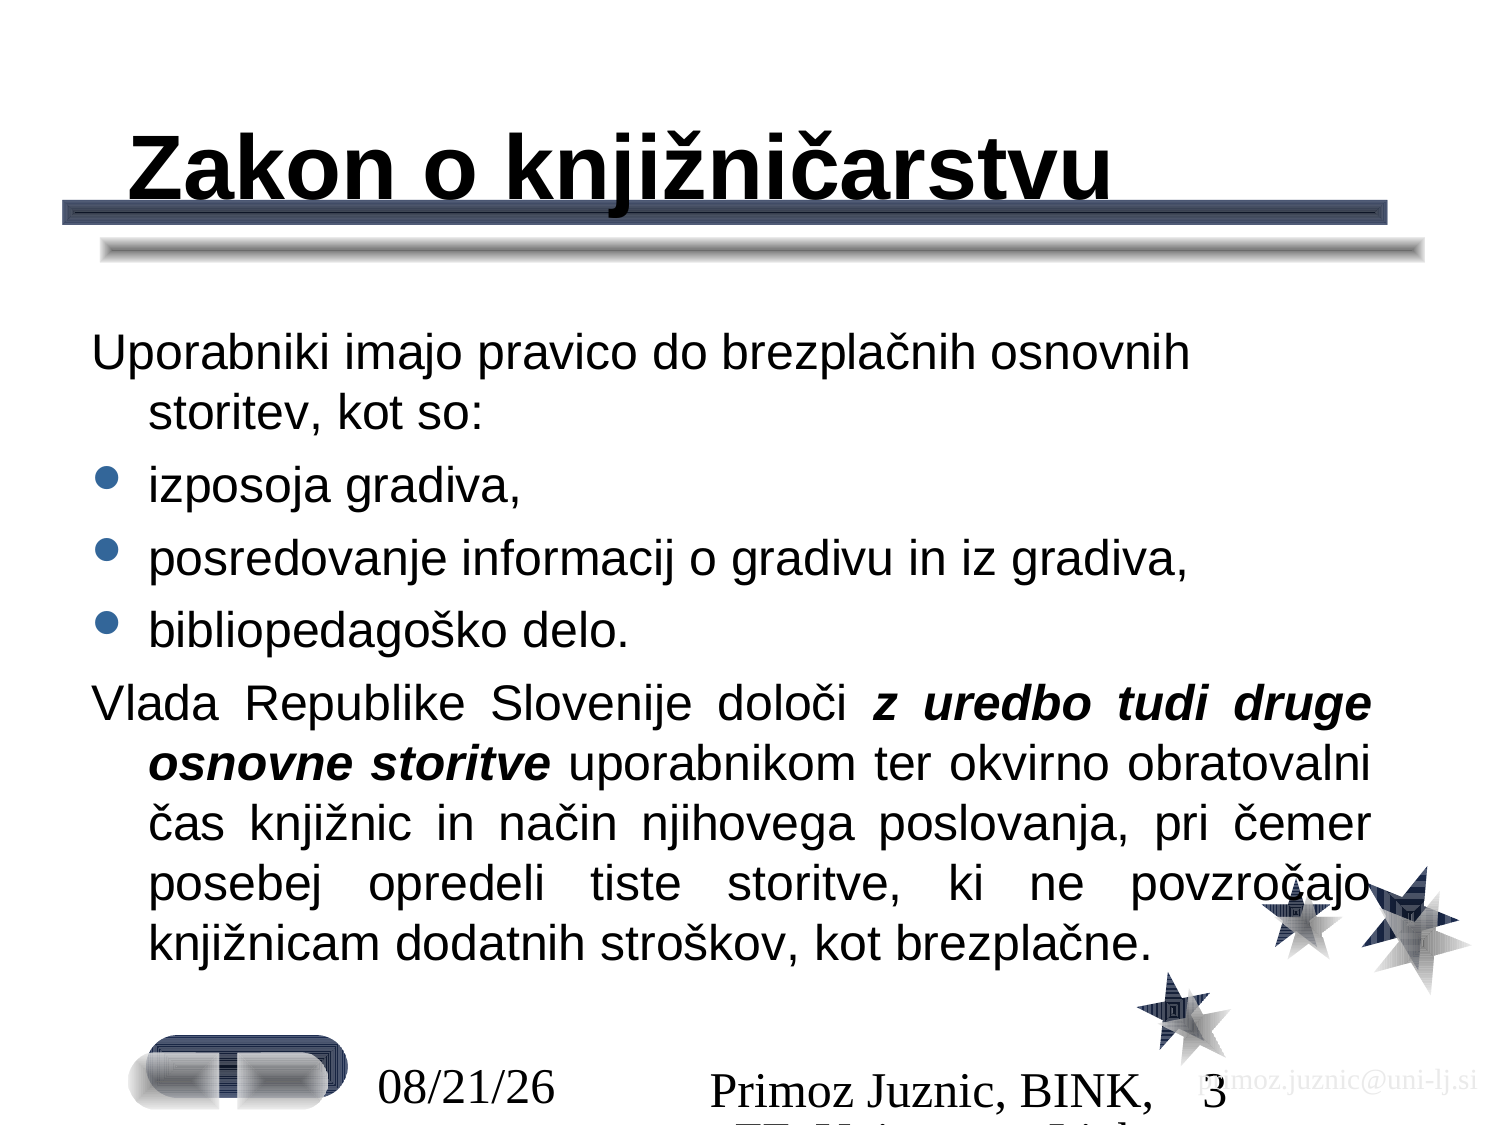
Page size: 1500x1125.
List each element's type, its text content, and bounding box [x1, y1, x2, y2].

title Zakon o knjižničarstvu [112, 37, 1388, 225]
list Uporabniki imajo pravico do brezplačnih osnovnih storitev, kot so: izposoja gradiva, posredovanje informacij o gradivu in iz gradiva, bibliopedagoško delo. Vlada Republike Slovenije določi z uredbo tudi druge osnovne storitve uporabnikom ter okvirno obratovalni čas knjižnic in način njihovega poslovanja, pri čemer posebej opredeli tiste storitve, ki ne povzročajo knjižnicam dodatnih stroškov, kot brezplačne. [76, 312, 1388, 988]
